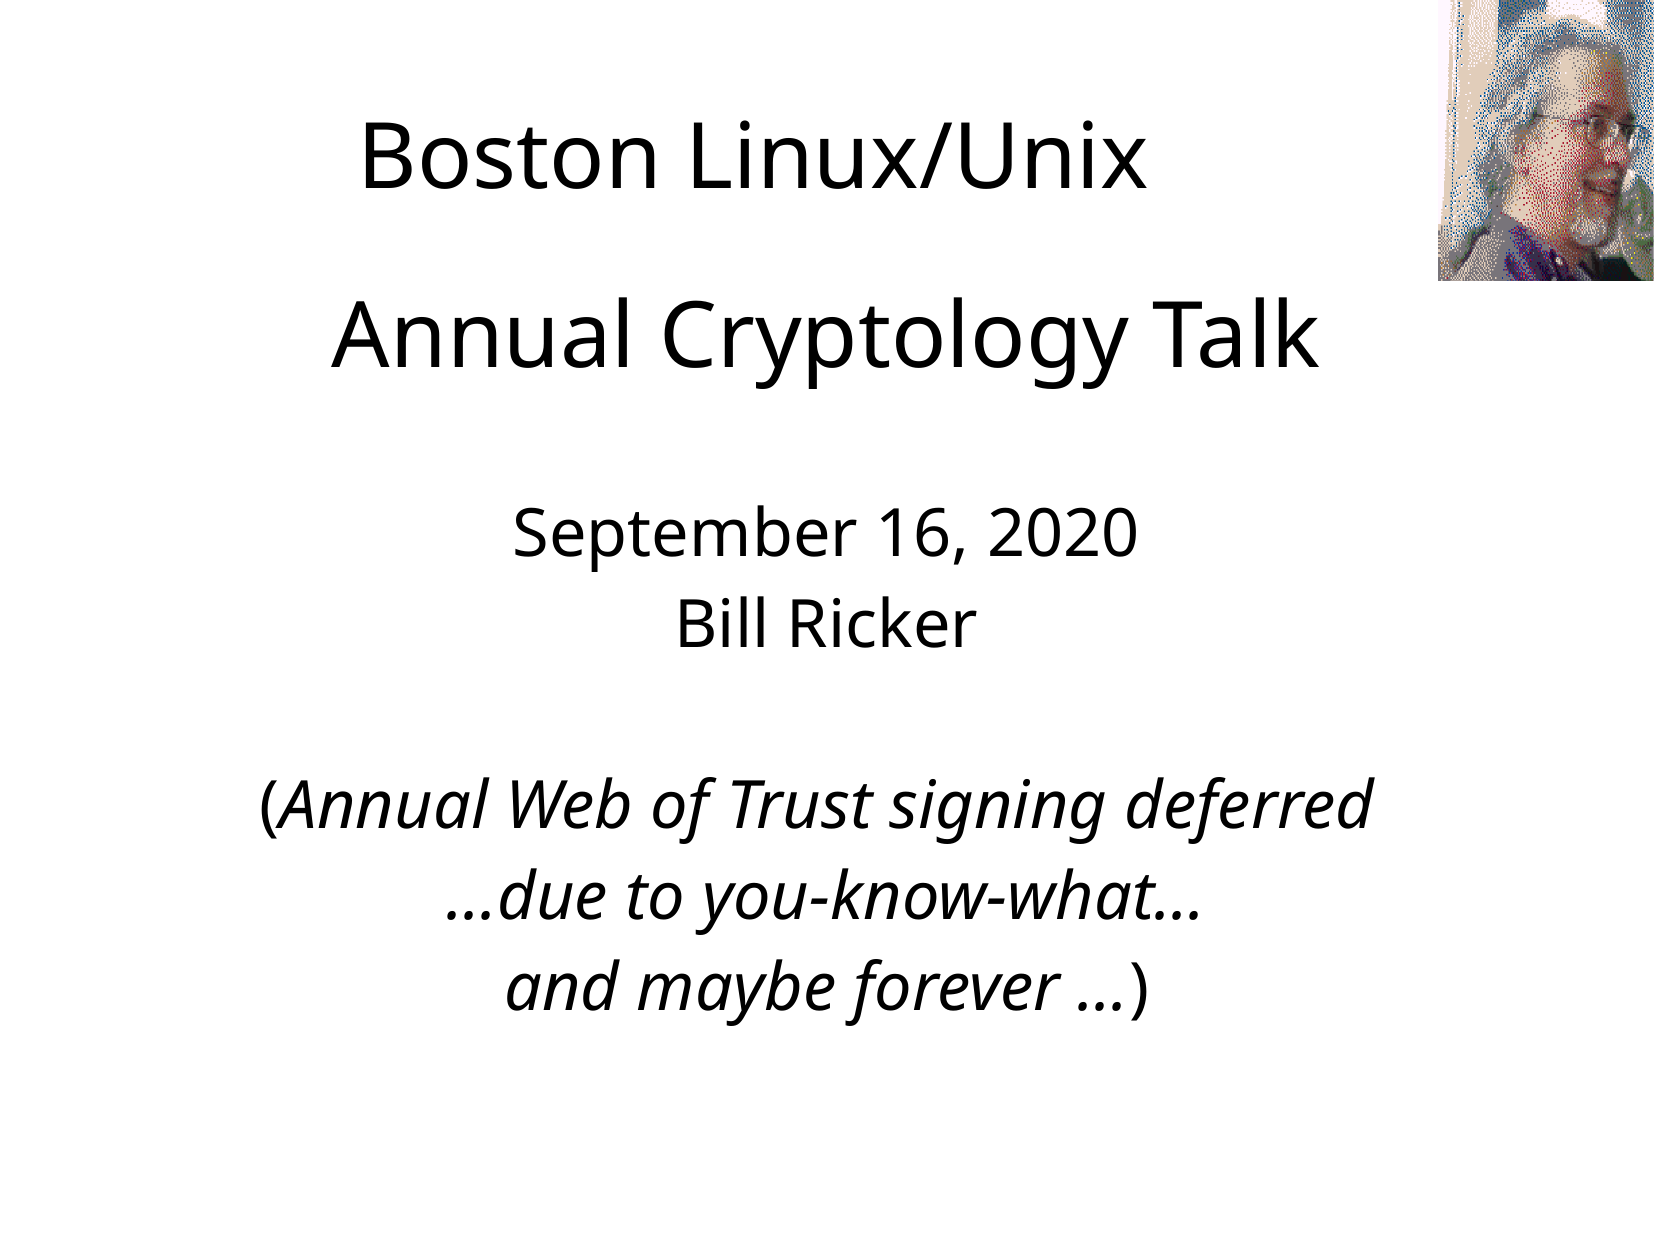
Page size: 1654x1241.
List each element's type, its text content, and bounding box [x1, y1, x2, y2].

title Boston Linux/Unix [82, 49, 1426, 257]
subtitle Annual Cryptology Talk September 16, 2020 Bill Ricker (Annual Web of Trust signing deferred ...due to you-know-what... and maybe forever ...) [82, 290, 1571, 1010]
picture [1438, 0, 1654, 281]
